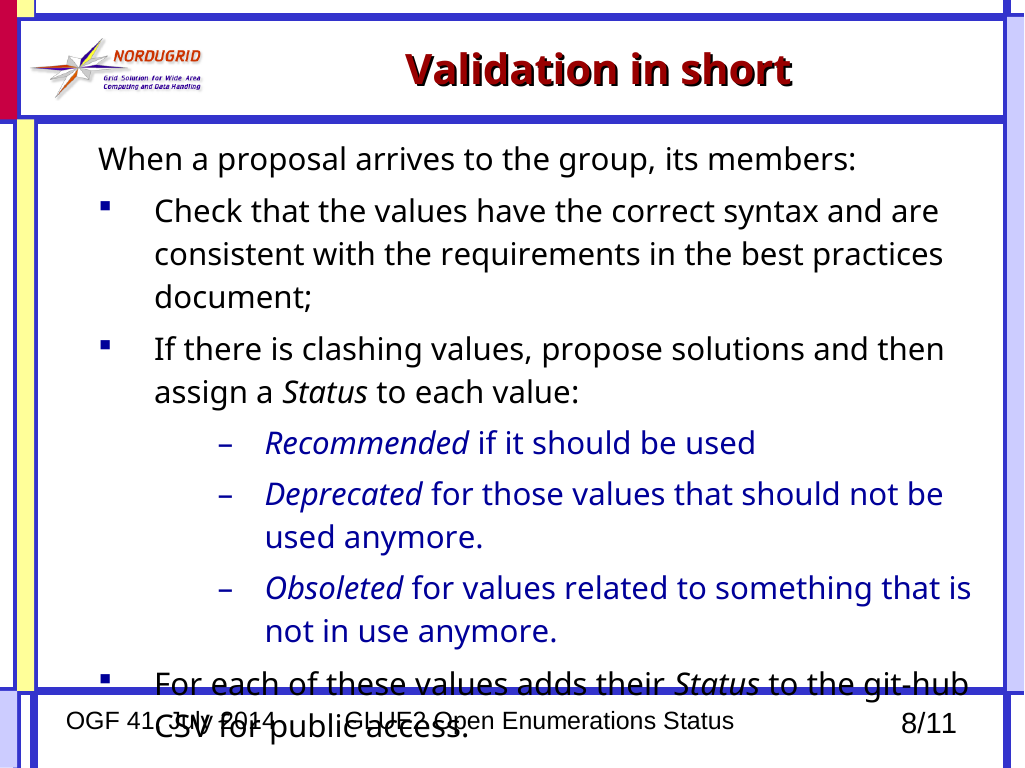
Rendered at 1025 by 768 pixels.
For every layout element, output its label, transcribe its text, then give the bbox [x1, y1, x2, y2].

list When a proposal arrives to the group, its members: Check that the values have the correct syntax and are consistent with the requirements in the best practices document; If there is clashing values, propose solutions and then assign a Status to each value: Recommended if it should be used Deprecated for those values that should not be used anymore. Obsoleted for values related to something that is not in use anymore. For each of these values adds their Status to the git-hub CSV for public access. [59, 136, 973, 669]
title Validation in short [221, 11, 975, 125]
picture [27, 34, 205, 101]
